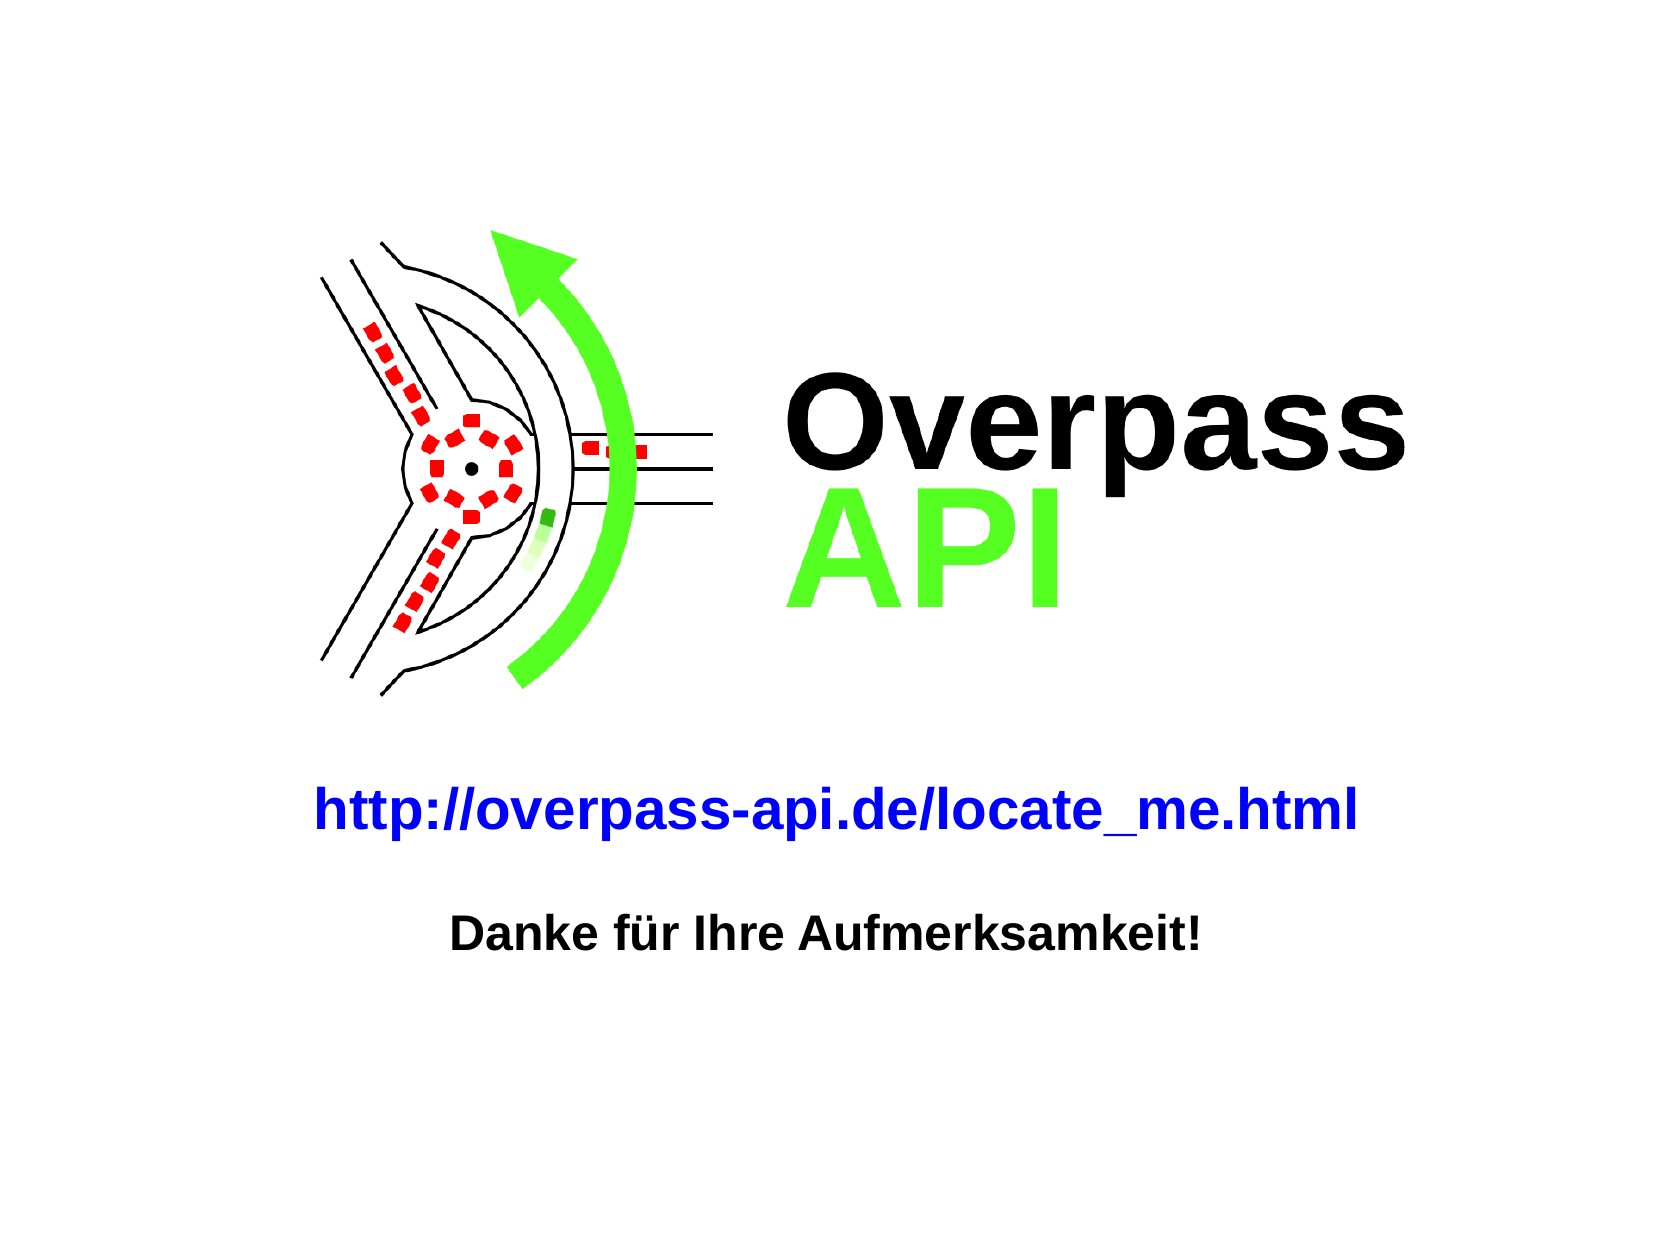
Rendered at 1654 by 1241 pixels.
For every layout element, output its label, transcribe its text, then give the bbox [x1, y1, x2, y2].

text_box Danke für Ihre Aufmerksamkeit! [434, 897, 1219, 969]
text_box http://overpass-api.de/locate_me.html [298, 769, 1376, 850]
picture [230, 227, 1436, 710]
